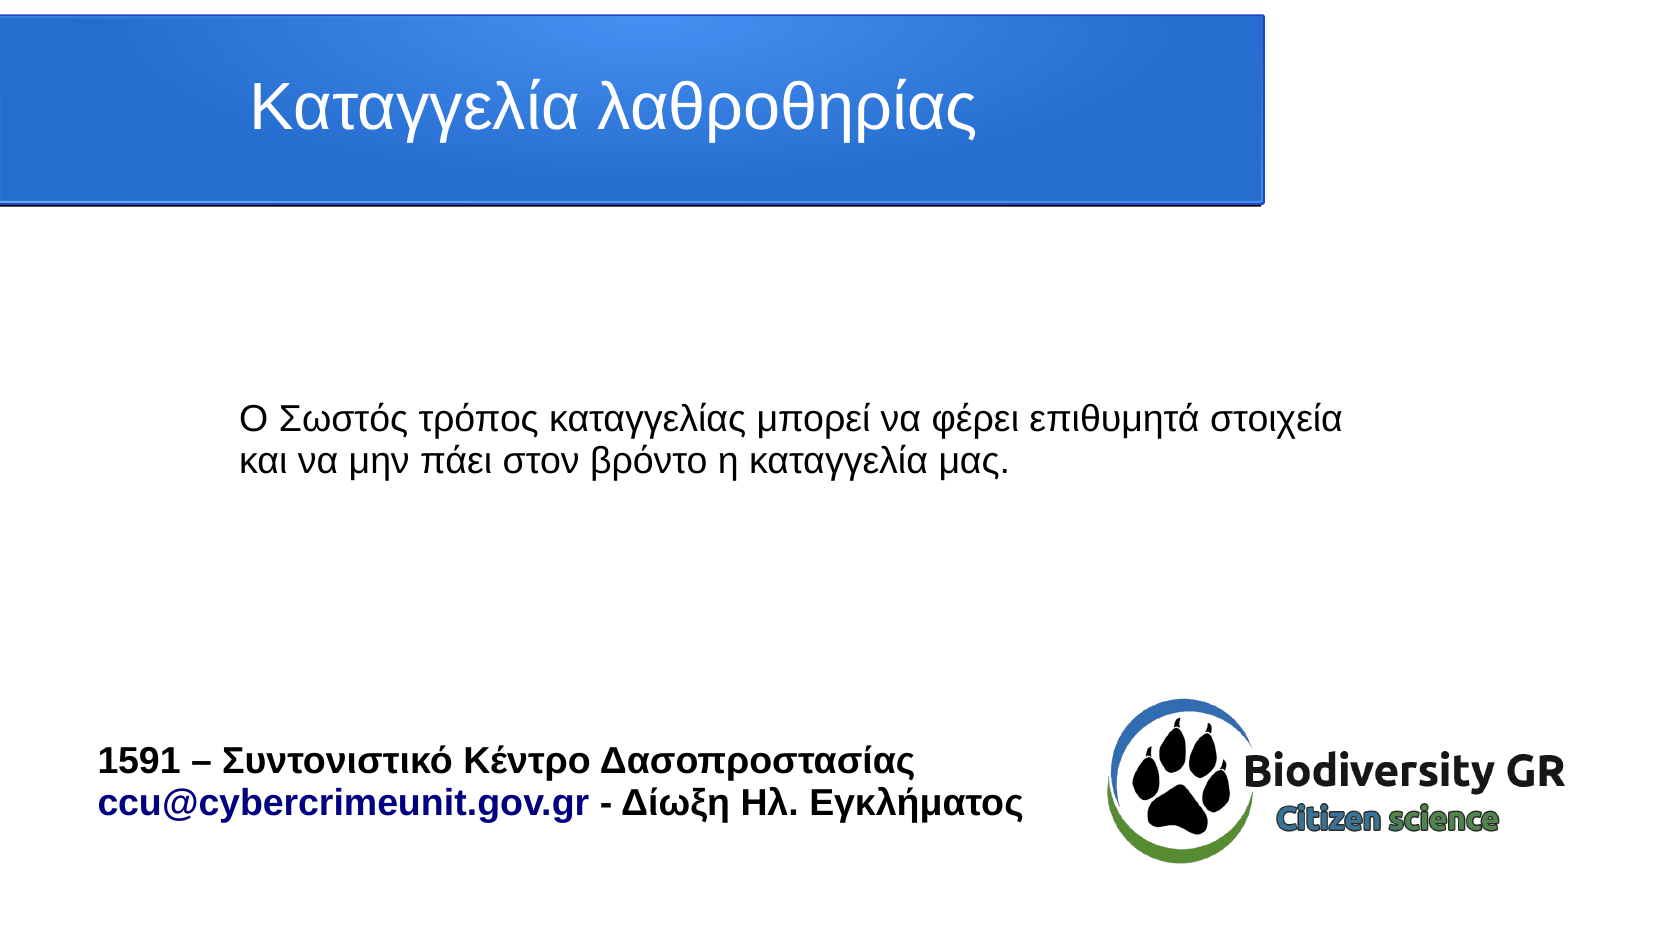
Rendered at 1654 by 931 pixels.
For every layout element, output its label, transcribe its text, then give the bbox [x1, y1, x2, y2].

text_box Ο Σωστός τρόπος καταγγελίας μπορεί να φέρει επιθυμητά στοιχεία και να μην πάει στον βρόντο η καταγγελία μας. [224, 389, 1359, 489]
text_box 1591 – Συντονιστικό Κέντρο Δασοπροστασίας ccu@cybercrimeunit.gov.gr - Δίωξη Ηλ. Εγκλήματος [82, 732, 1040, 832]
subtitle Καταγγελία λαθροθηρίας [0, 0, 1459, 308]
picture [1096, 688, 1582, 872]
